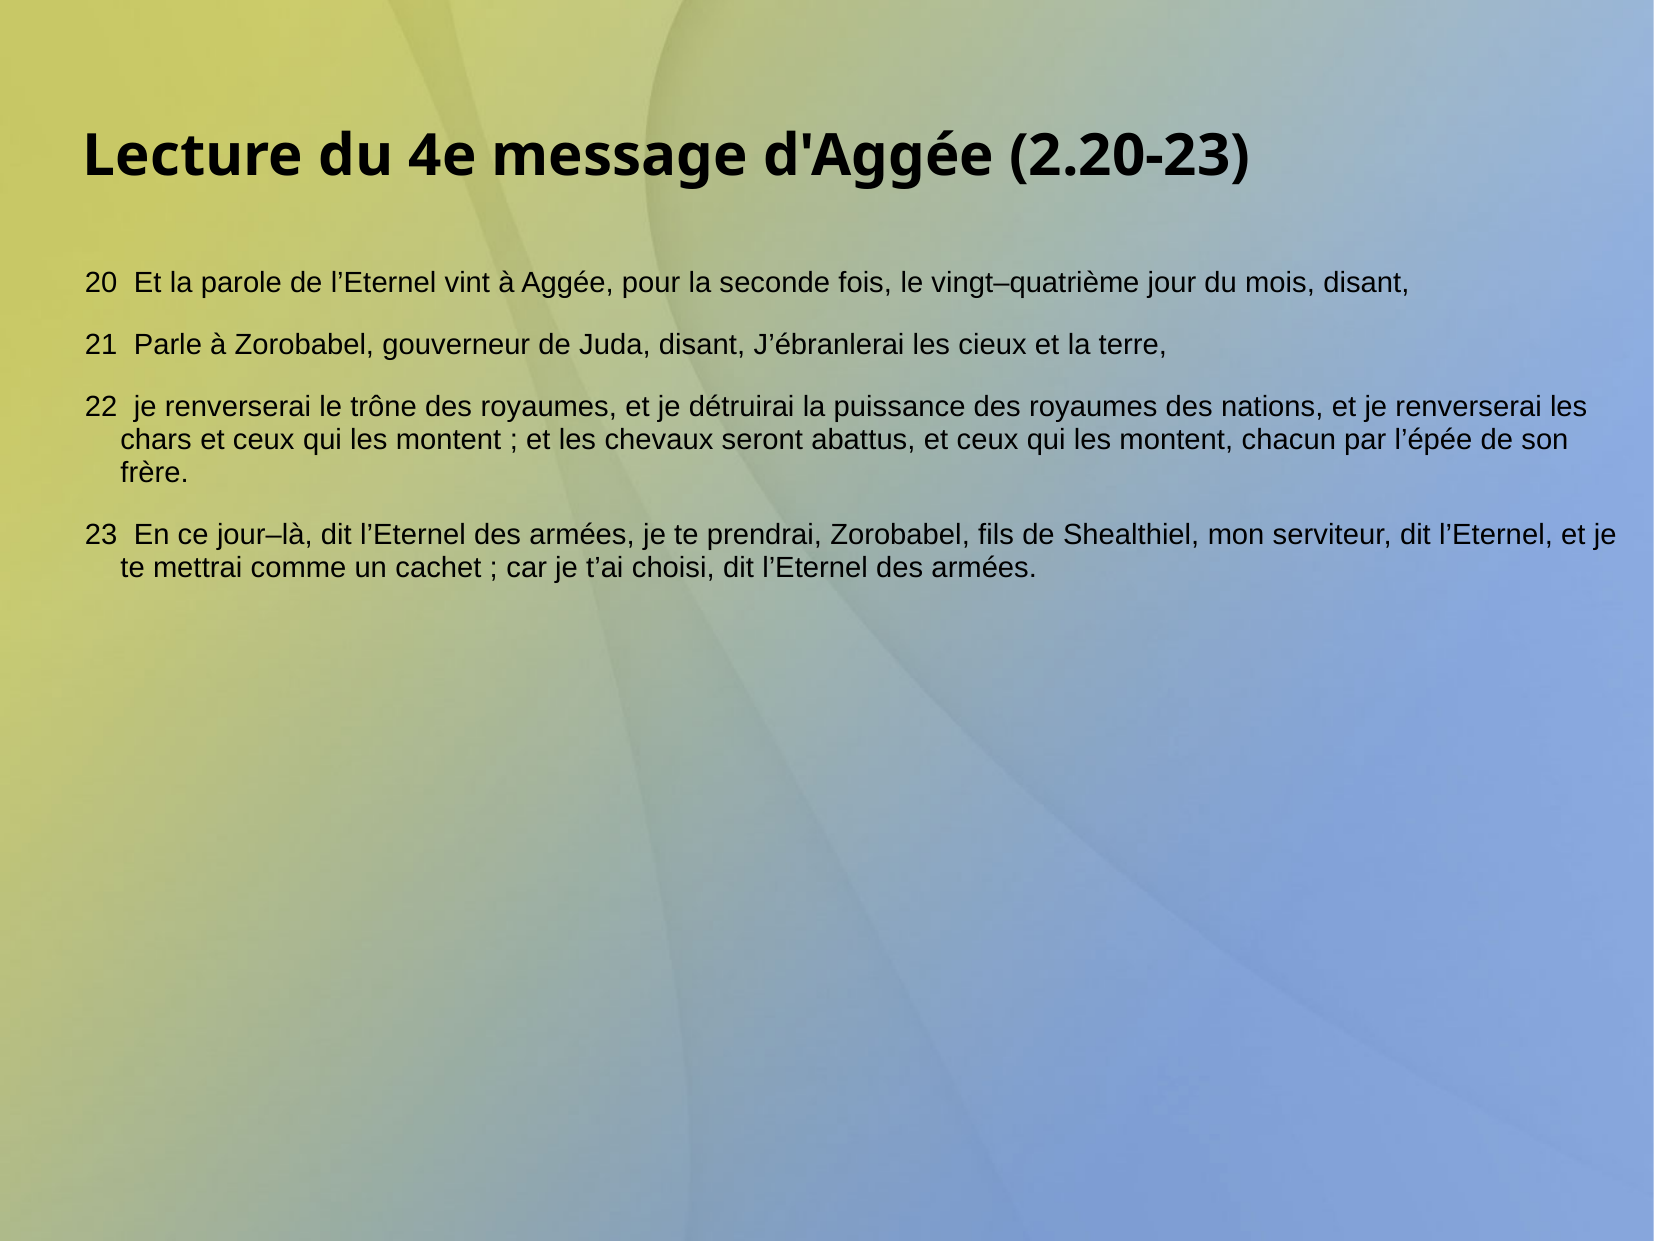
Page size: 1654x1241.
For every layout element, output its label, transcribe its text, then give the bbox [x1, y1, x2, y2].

list 20 Et la parole de l’Eternel vint à Aggée, pour la seconde fois, le vingt–quatrième jour du mois, disant, 21 Parle à Zorobabel, gouverneur de Juda, disant, J’ébranlerai les cieux et la terre, 22 je renverserai le trône des royaumes, et je détruirai la puissance des royaumes des nations, et je renverserai les chars et ceux qui les montent ; et les chevaux seront abattus, et ceux qui les montent, chacun par l’épée de son frère. 23 En ce jour–là, dit l’Eternel des armées, je te prendrai, Zorobabel, fils de Shealthiel, mon serviteur, dit l’Eternel, et je te mettrai comme un cachet ; car je t’ai choisi, dit l’Eternel des armées. [82, 265, 1625, 1085]
picture [0, 0, 1654, 1241]
title Lecture du 4e message d'Aggée (2.20-23) [82, 49, 1571, 257]
